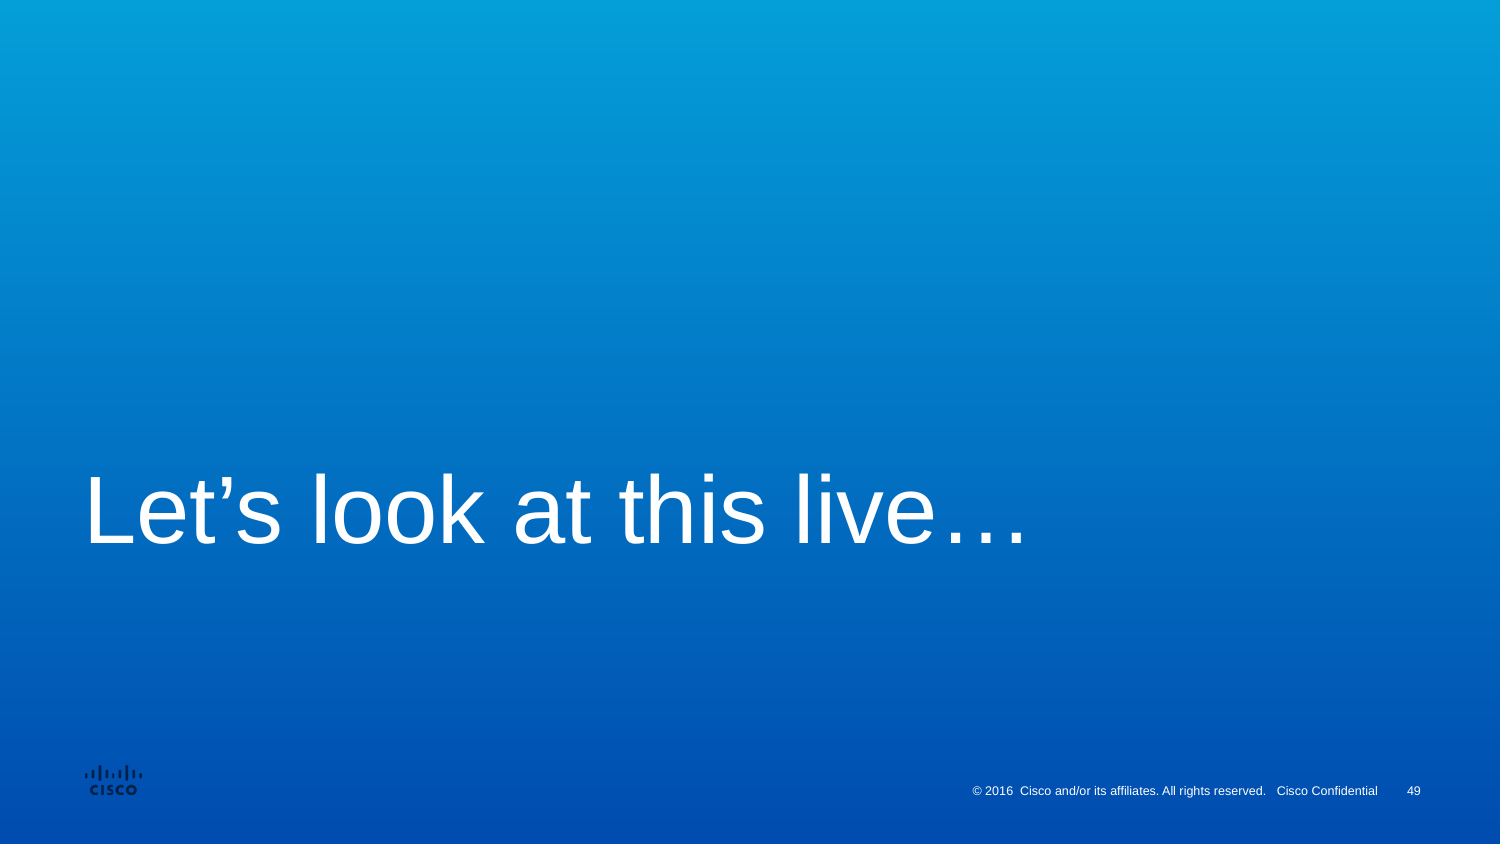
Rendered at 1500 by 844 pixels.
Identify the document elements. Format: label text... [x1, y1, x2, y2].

title Let’s look at this live… [68, 150, 1315, 572]
